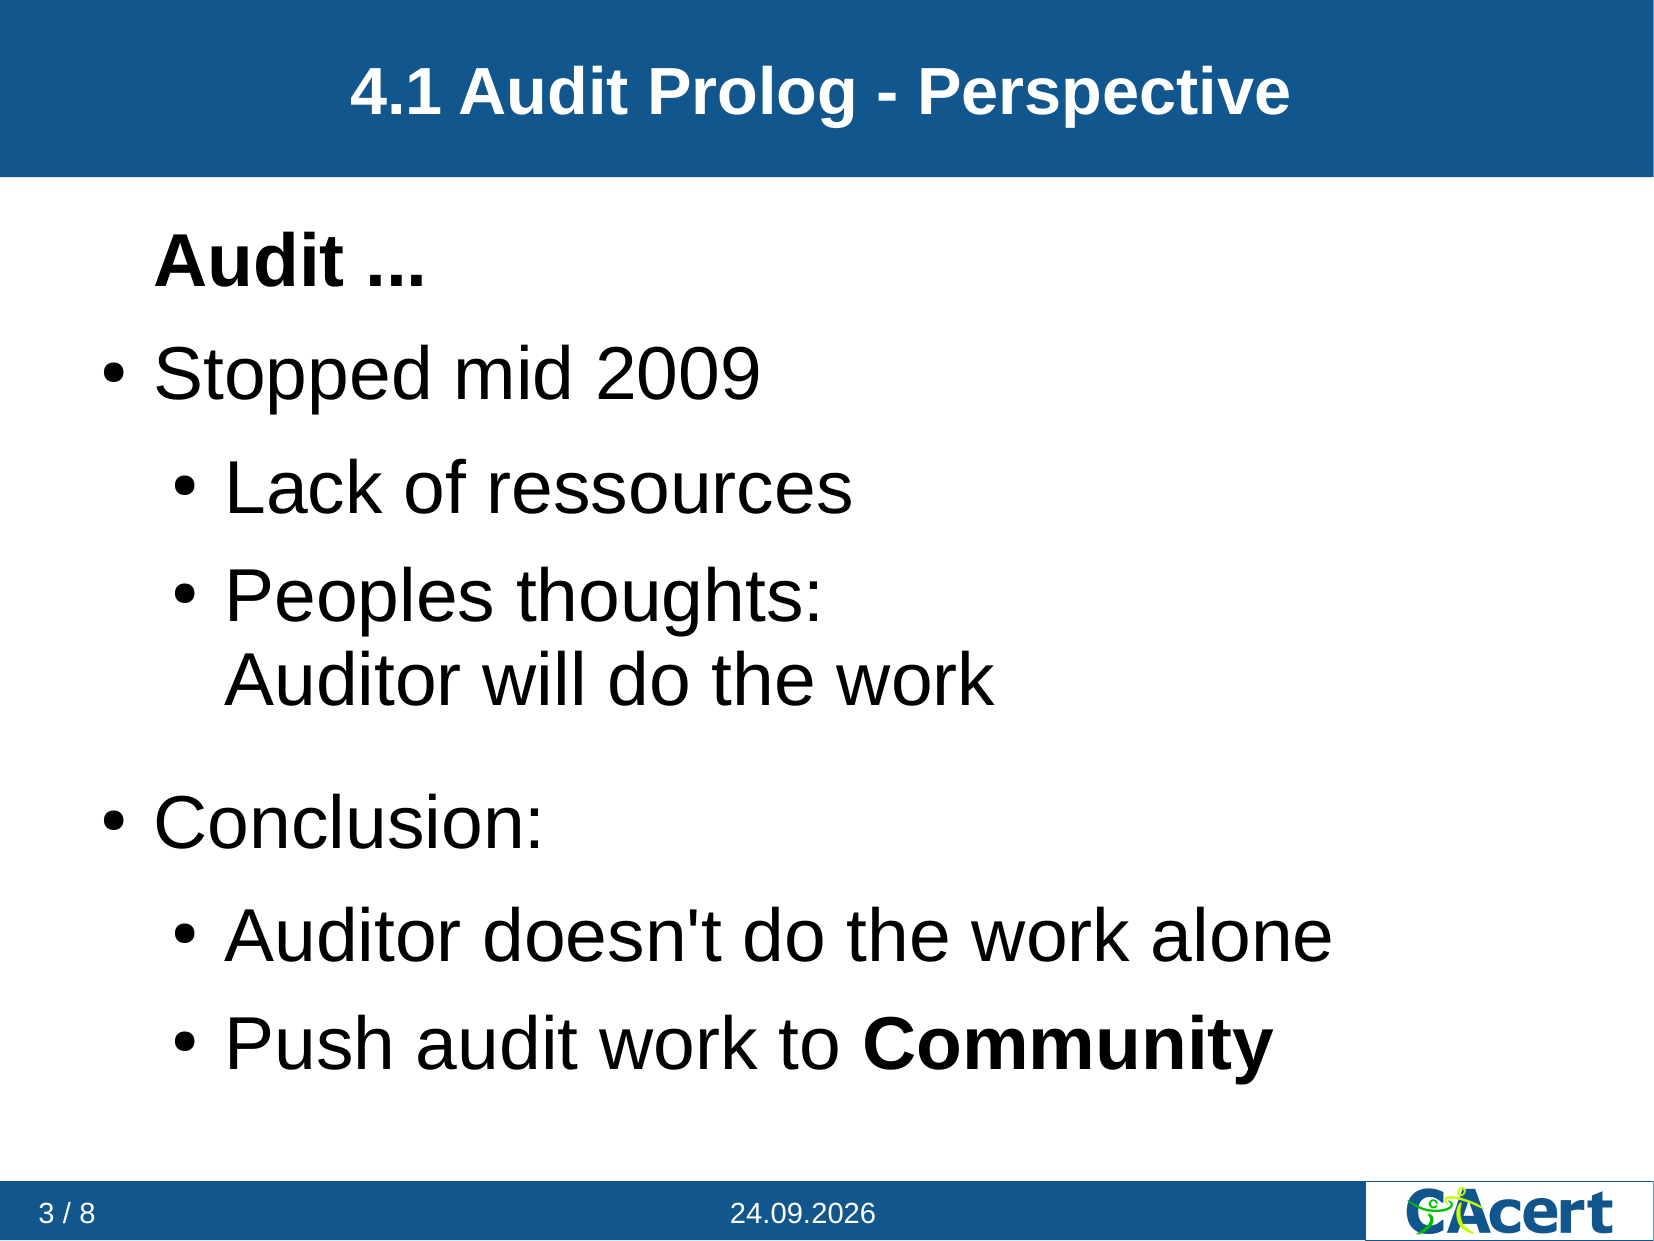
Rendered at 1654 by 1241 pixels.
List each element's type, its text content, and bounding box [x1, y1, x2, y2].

title 4.1 Audit Prolog - Perspective [76, 17, 1565, 166]
list Audit ... Stopped mid 2009 Lack of ressources Peoples thoughts: Auditor will do the work Conclusion: Auditor doesn't do the work alone Push audit work to Community [82, 218, 1571, 1091]
picture [1406, 1186, 1613, 1235]
